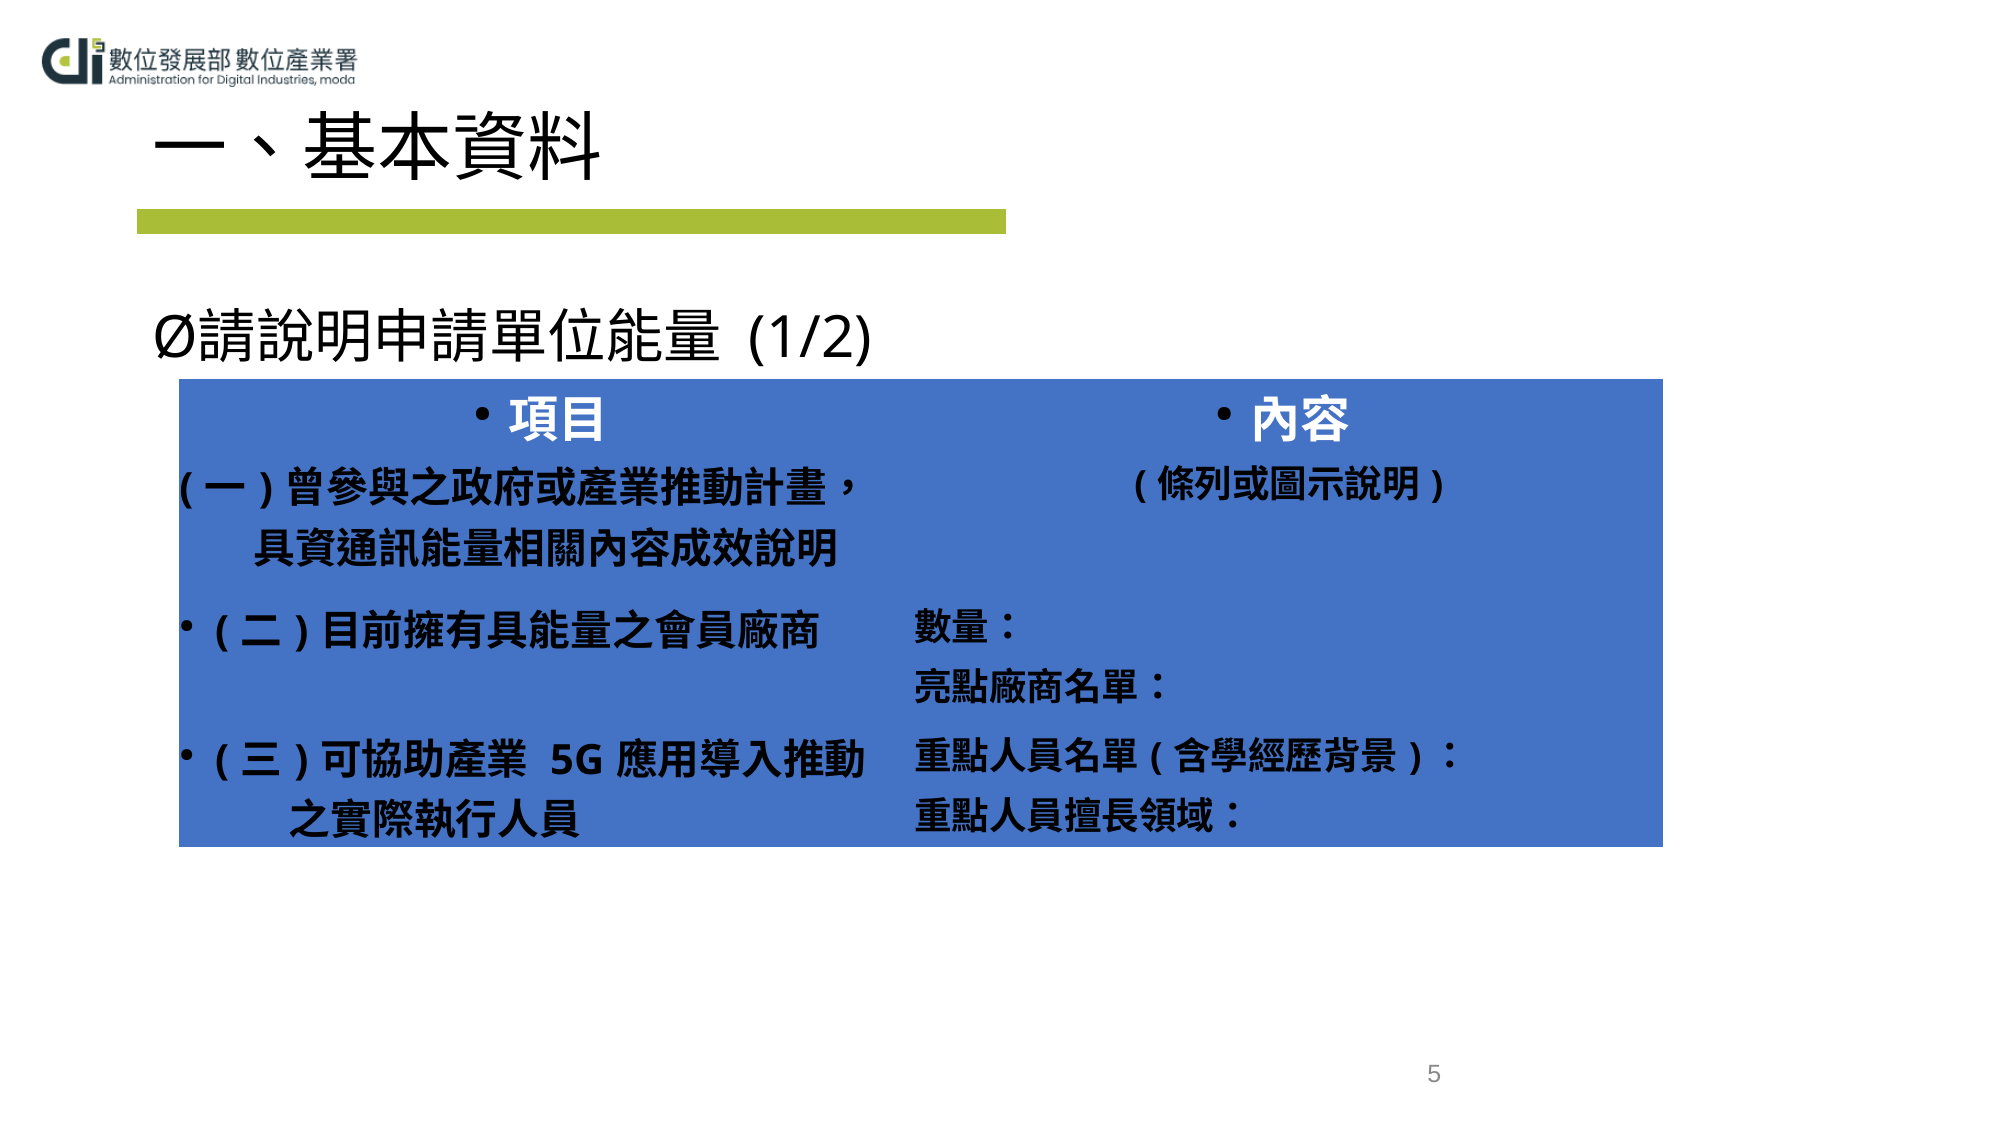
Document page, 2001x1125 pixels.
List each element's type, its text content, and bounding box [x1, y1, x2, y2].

table_cell 數量： [903, 597, 1663, 657]
table_cell (二)目前擁有具能量之會員廠商 [179, 597, 903, 726]
table_header 項目 [179, 379, 903, 454]
table_cell 重點人員名單(含學經歷背景)： [903, 726, 1663, 786]
text_box [1412, 1042, 1863, 1103]
table_header 內容 [903, 379, 1663, 454]
table_cell 亮點廠商名單： [903, 657, 1663, 726]
table_cell (三)可協助產業 5G應用導入推動之實際執行人員 [179, 726, 903, 847]
table_cell (一)曾參與之政府或產業推動計畫，具資通訊能量相關內容成效說明 [179, 454, 903, 597]
list 請說明申請單位能量 (1/2) [137, 299, 1863, 403]
table_cell (條列或圖示說明) [903, 454, 1663, 597]
table_cell 重點人員擅長領域： [903, 786, 1663, 847]
title 一、基本資料 [137, 96, 1863, 205]
